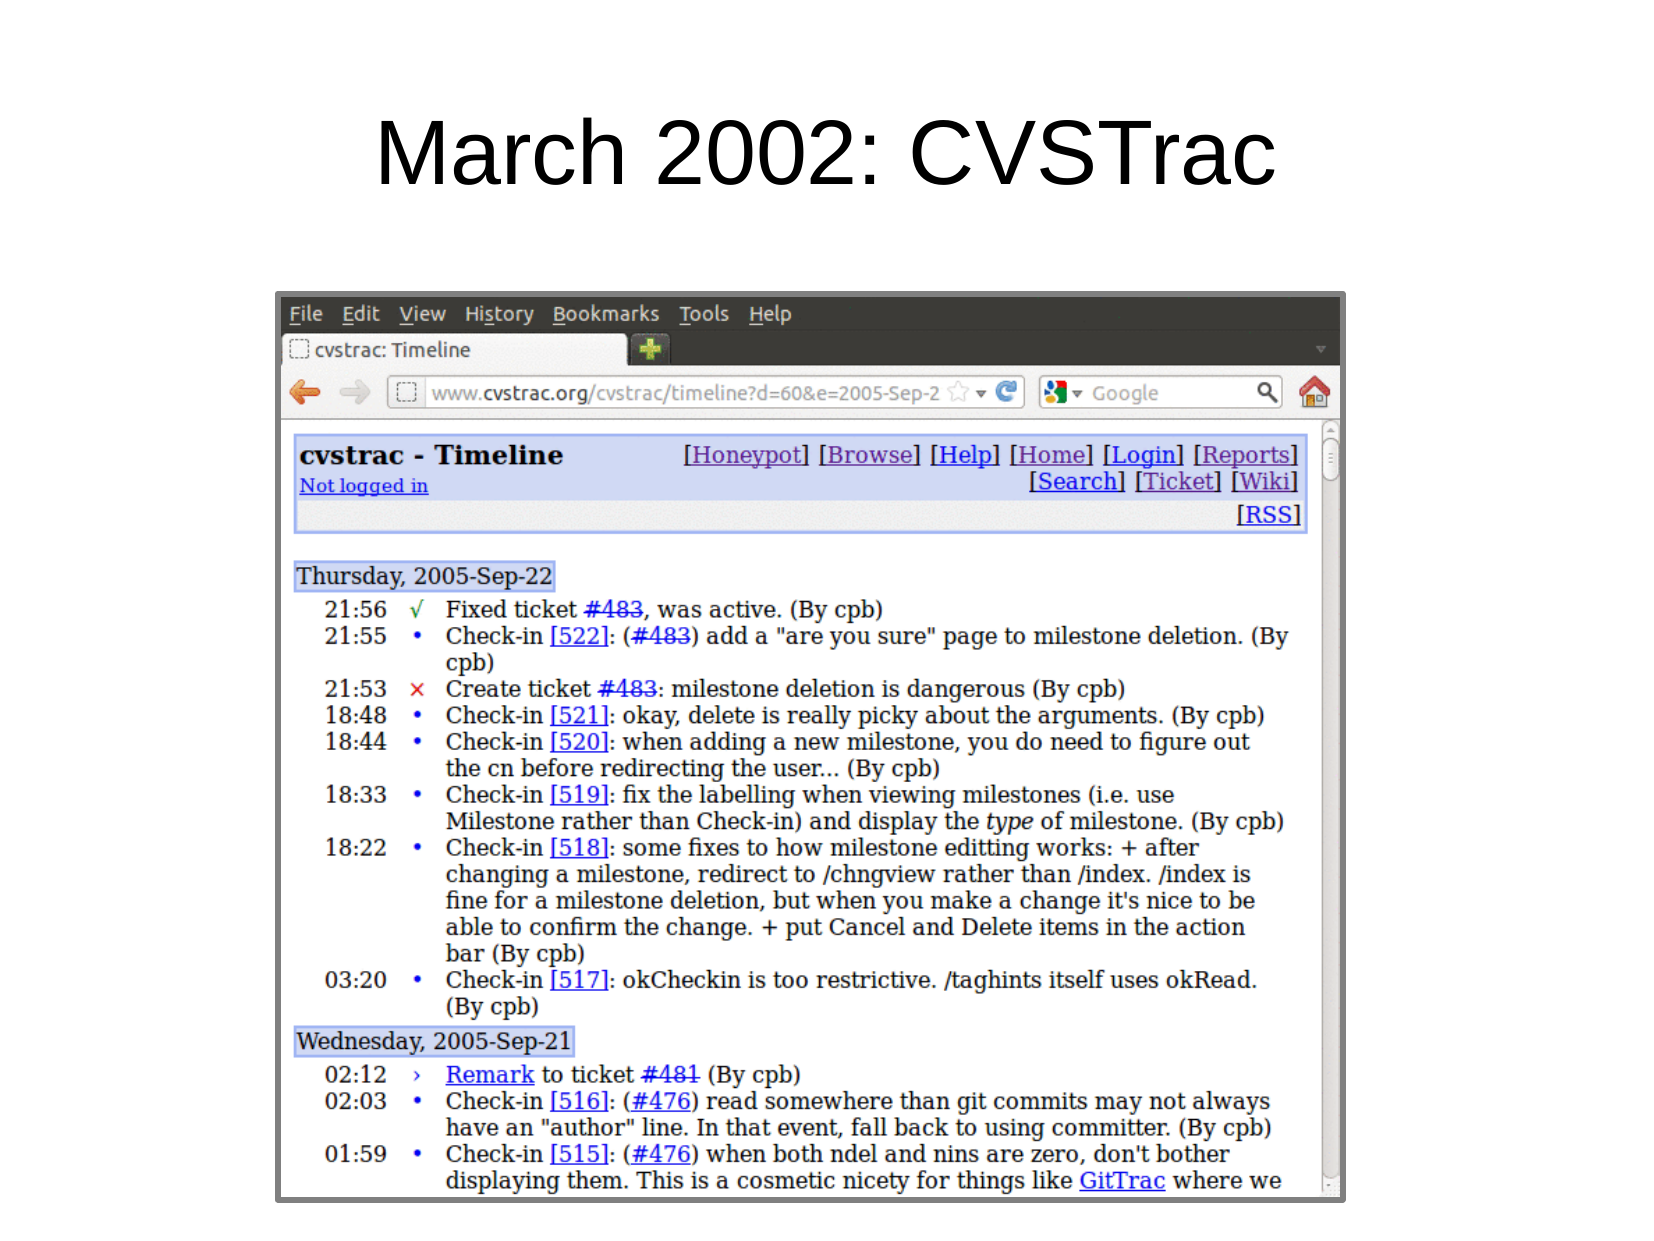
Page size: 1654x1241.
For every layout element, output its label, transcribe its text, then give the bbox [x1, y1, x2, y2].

picture [280, 296, 1340, 1197]
title March 2002: CVSTrac [82, 49, 1571, 257]
